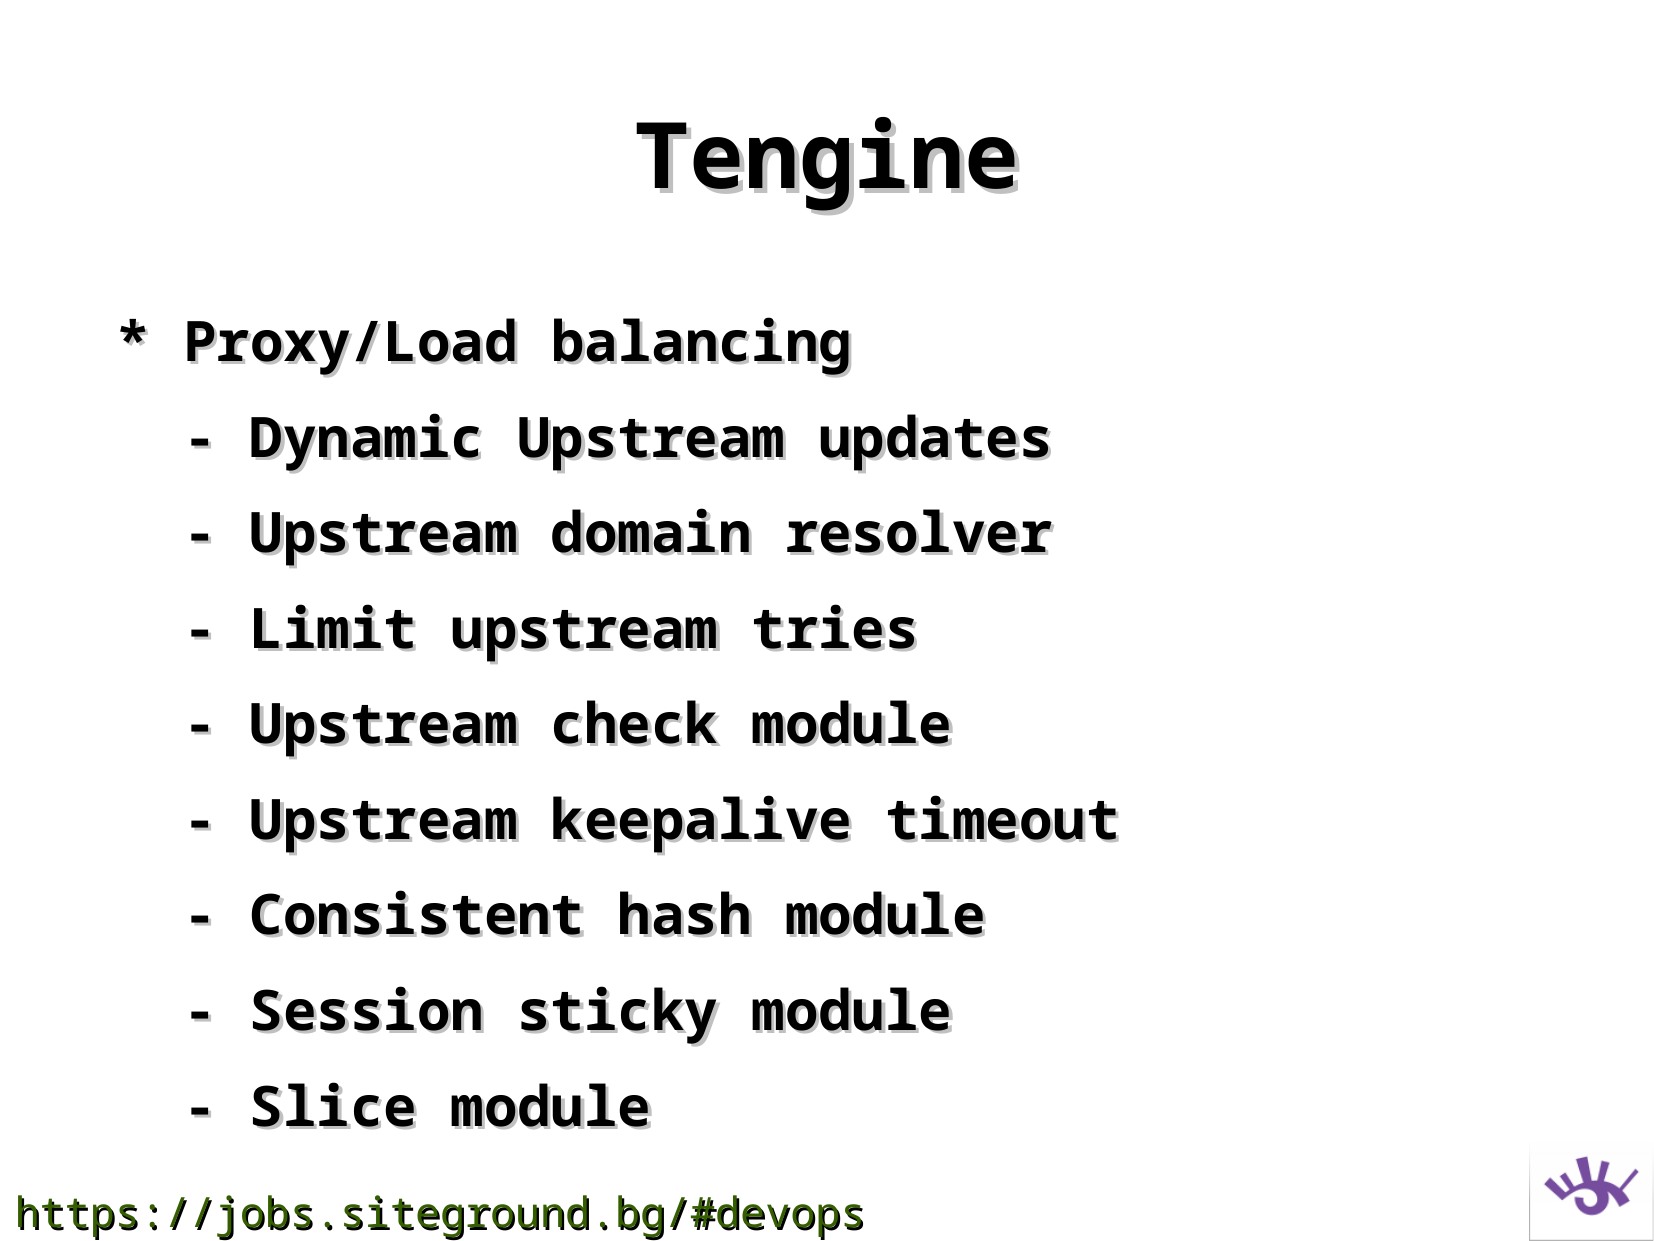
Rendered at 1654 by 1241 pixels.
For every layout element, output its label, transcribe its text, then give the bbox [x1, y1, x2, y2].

list * Proxy/Load balancing - Dynamic Upstream updates - Upstream domain resolver - Limit upstream tries - Upstream check module - Upstream keepalive timeout - Consistent hash module - Session sticky module - Slice module [82, 302, 1571, 1156]
picture [1529, 1134, 1654, 1241]
title Tengine [82, 49, 1571, 257]
text_box https://jobs.siteground.bg/#devops [0, 1175, 889, 1240]
